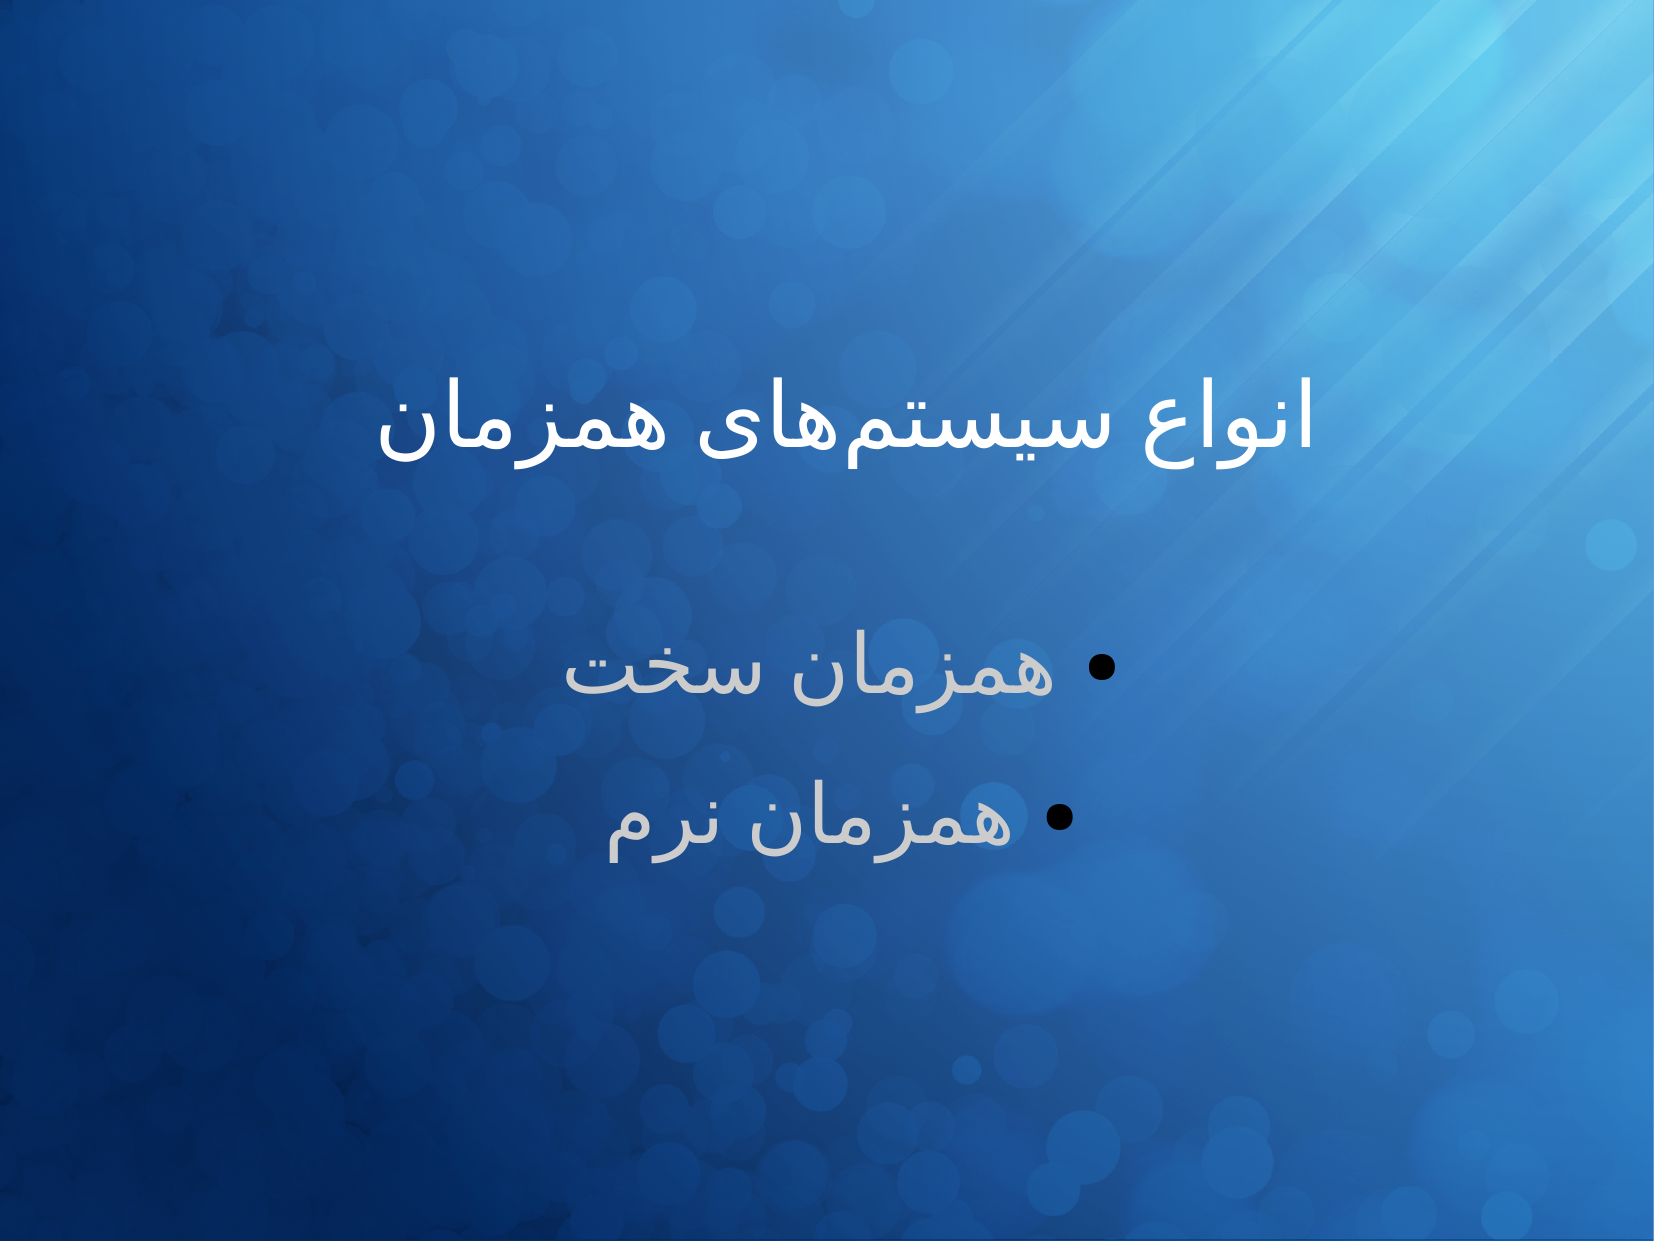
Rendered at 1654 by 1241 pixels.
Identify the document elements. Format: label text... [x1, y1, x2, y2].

title انواع سیستم‌های همزمان [118, 294, 1576, 557]
subtitle همزمان سخت همزمان نرم [112, 531, 1570, 938]
picture [0, 0, 1654, 1241]
